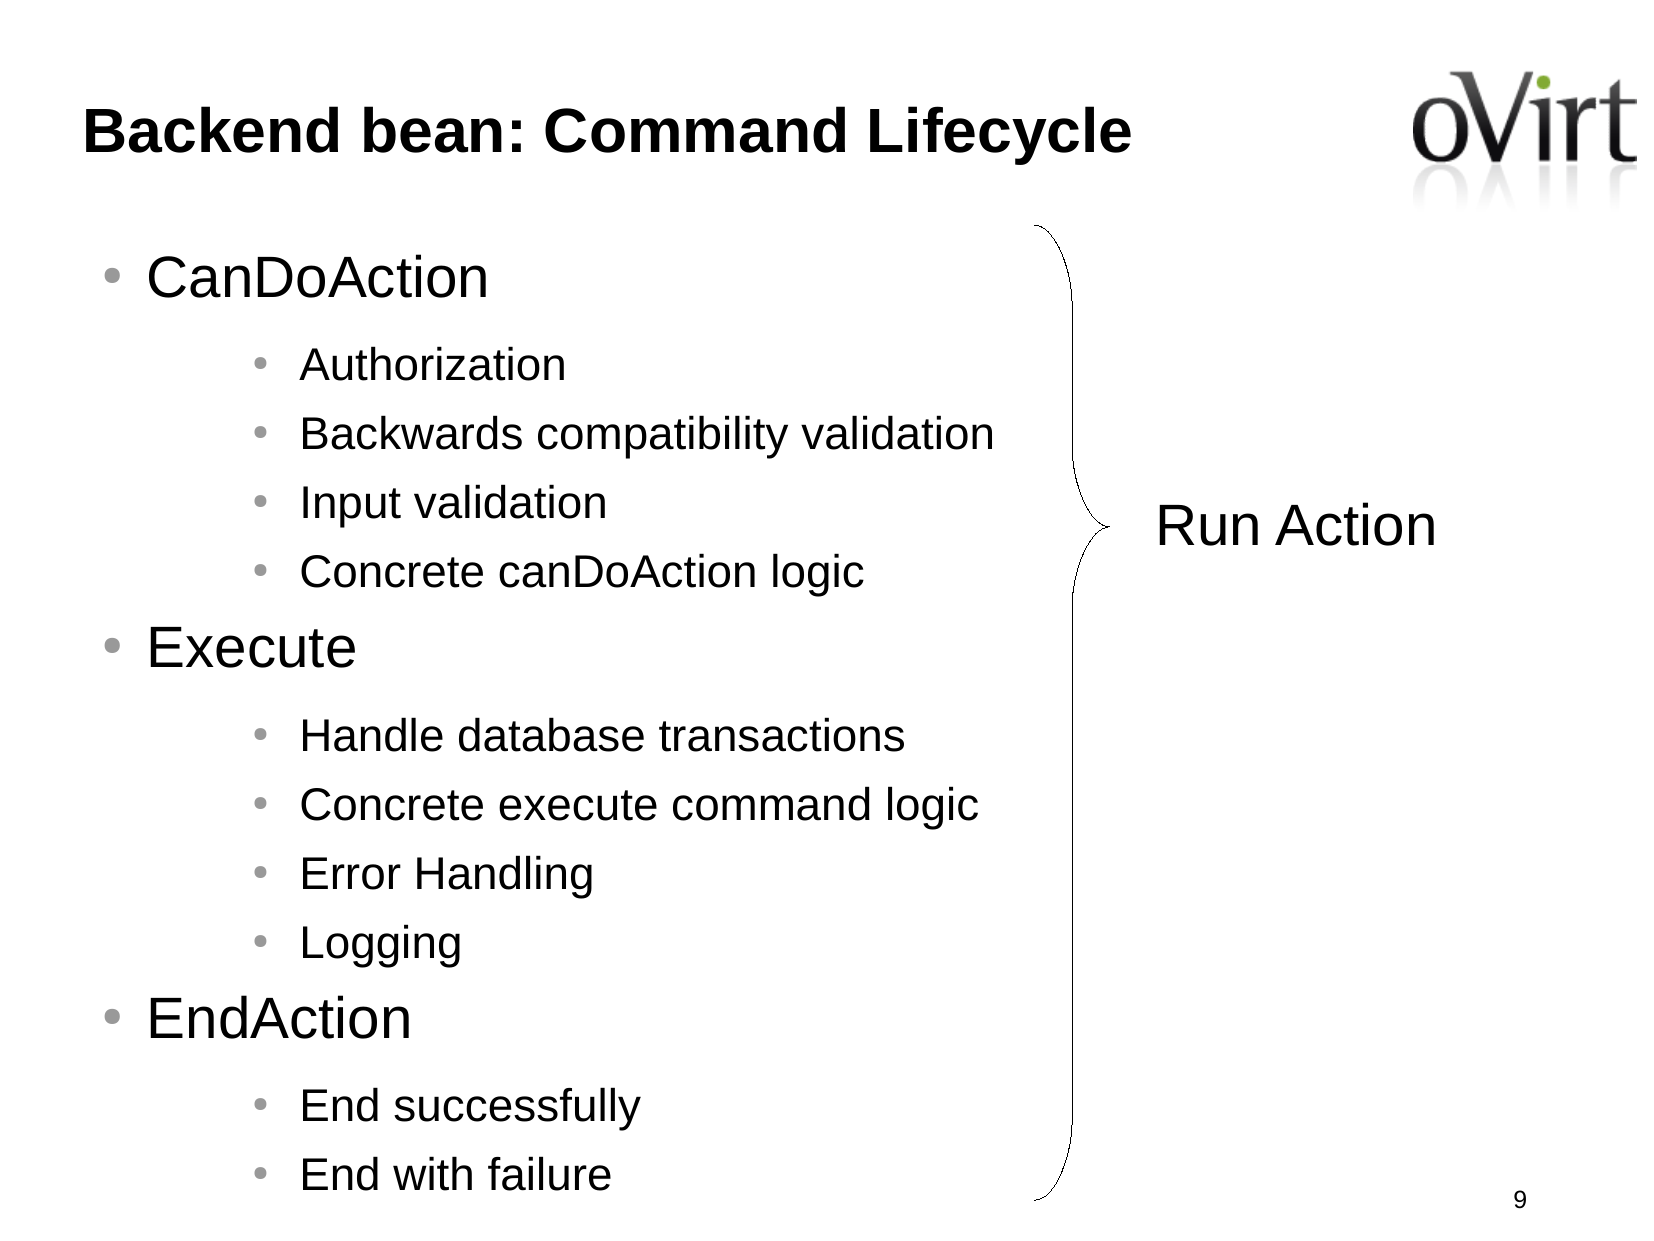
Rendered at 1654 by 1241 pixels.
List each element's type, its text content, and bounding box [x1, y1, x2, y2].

text_box Run Action [1140, 485, 1501, 566]
list CanDoAction Authorization Backwards compatibility validation Input validation Concrete canDoAction logic Execute Handle database transactions Concrete execute command logic Error Handling Logging EndAction End successfully End with failure [86, 244, 1576, 1201]
title Backend bean: Command Lifecycle [82, 27, 1303, 235]
picture [1413, 63, 1637, 212]
